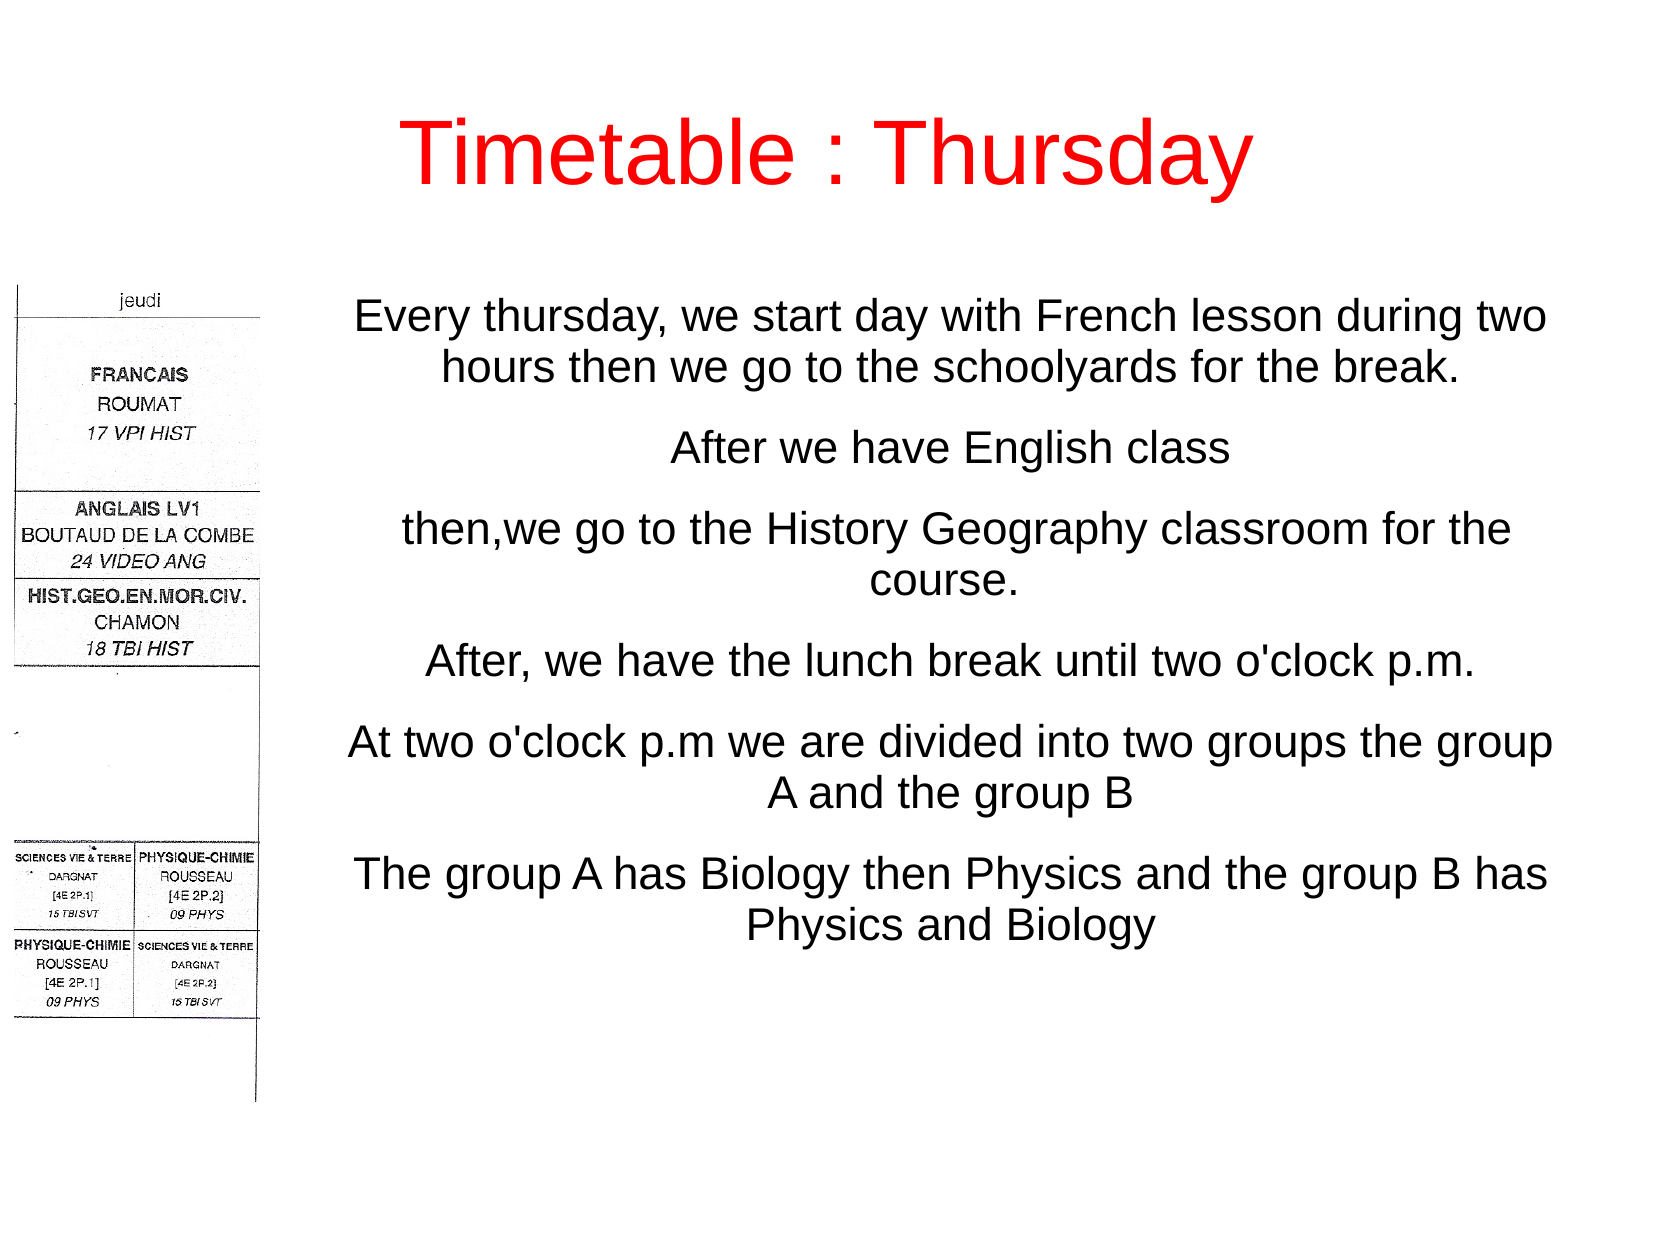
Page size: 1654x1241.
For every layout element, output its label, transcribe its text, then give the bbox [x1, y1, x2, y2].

picture [14, 283, 260, 1102]
title Timetable : Thursday [82, 49, 1571, 257]
list Every thursday, we start day with French lesson during two hours then we go to the schoolyards for the break. After we have English class then,we go to the History Geography classroom for the course. After, we have the lunch break until two o'clock p.m. At two o'clock p.m we are divided into two groups the group A and the group B The group A has Biology then Physics and the group B has Physics and Biology [259, 290, 1572, 1241]
